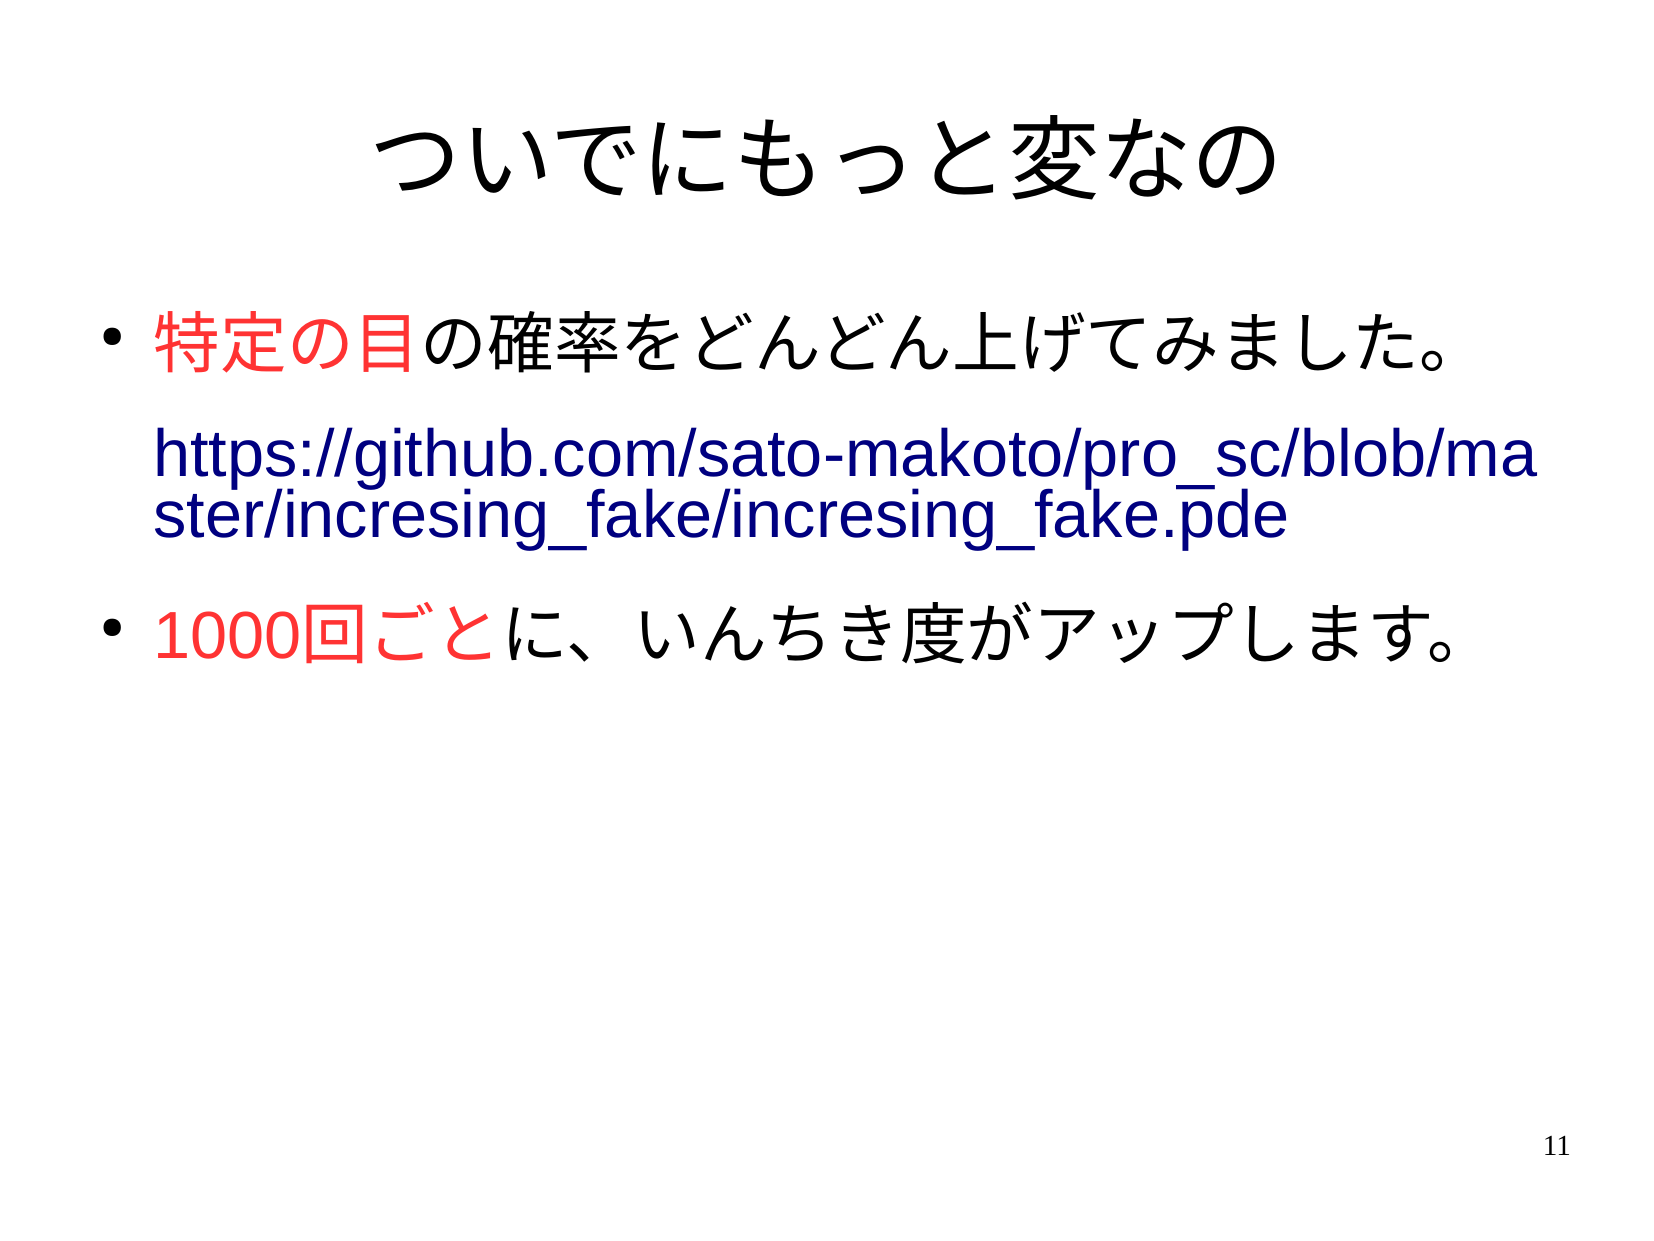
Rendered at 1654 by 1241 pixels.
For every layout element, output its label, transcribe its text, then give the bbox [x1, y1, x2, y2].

list 特定の目の確率をどんどん上げてみました。 https://github.com/sato-makoto/pro_sc/blob/master/incresing_fake/incresing_fake.pde 1000回ごとに、いんちき度がアップします。 [82, 290, 1571, 1010]
title ついでにもっと変なの [82, 49, 1571, 257]
